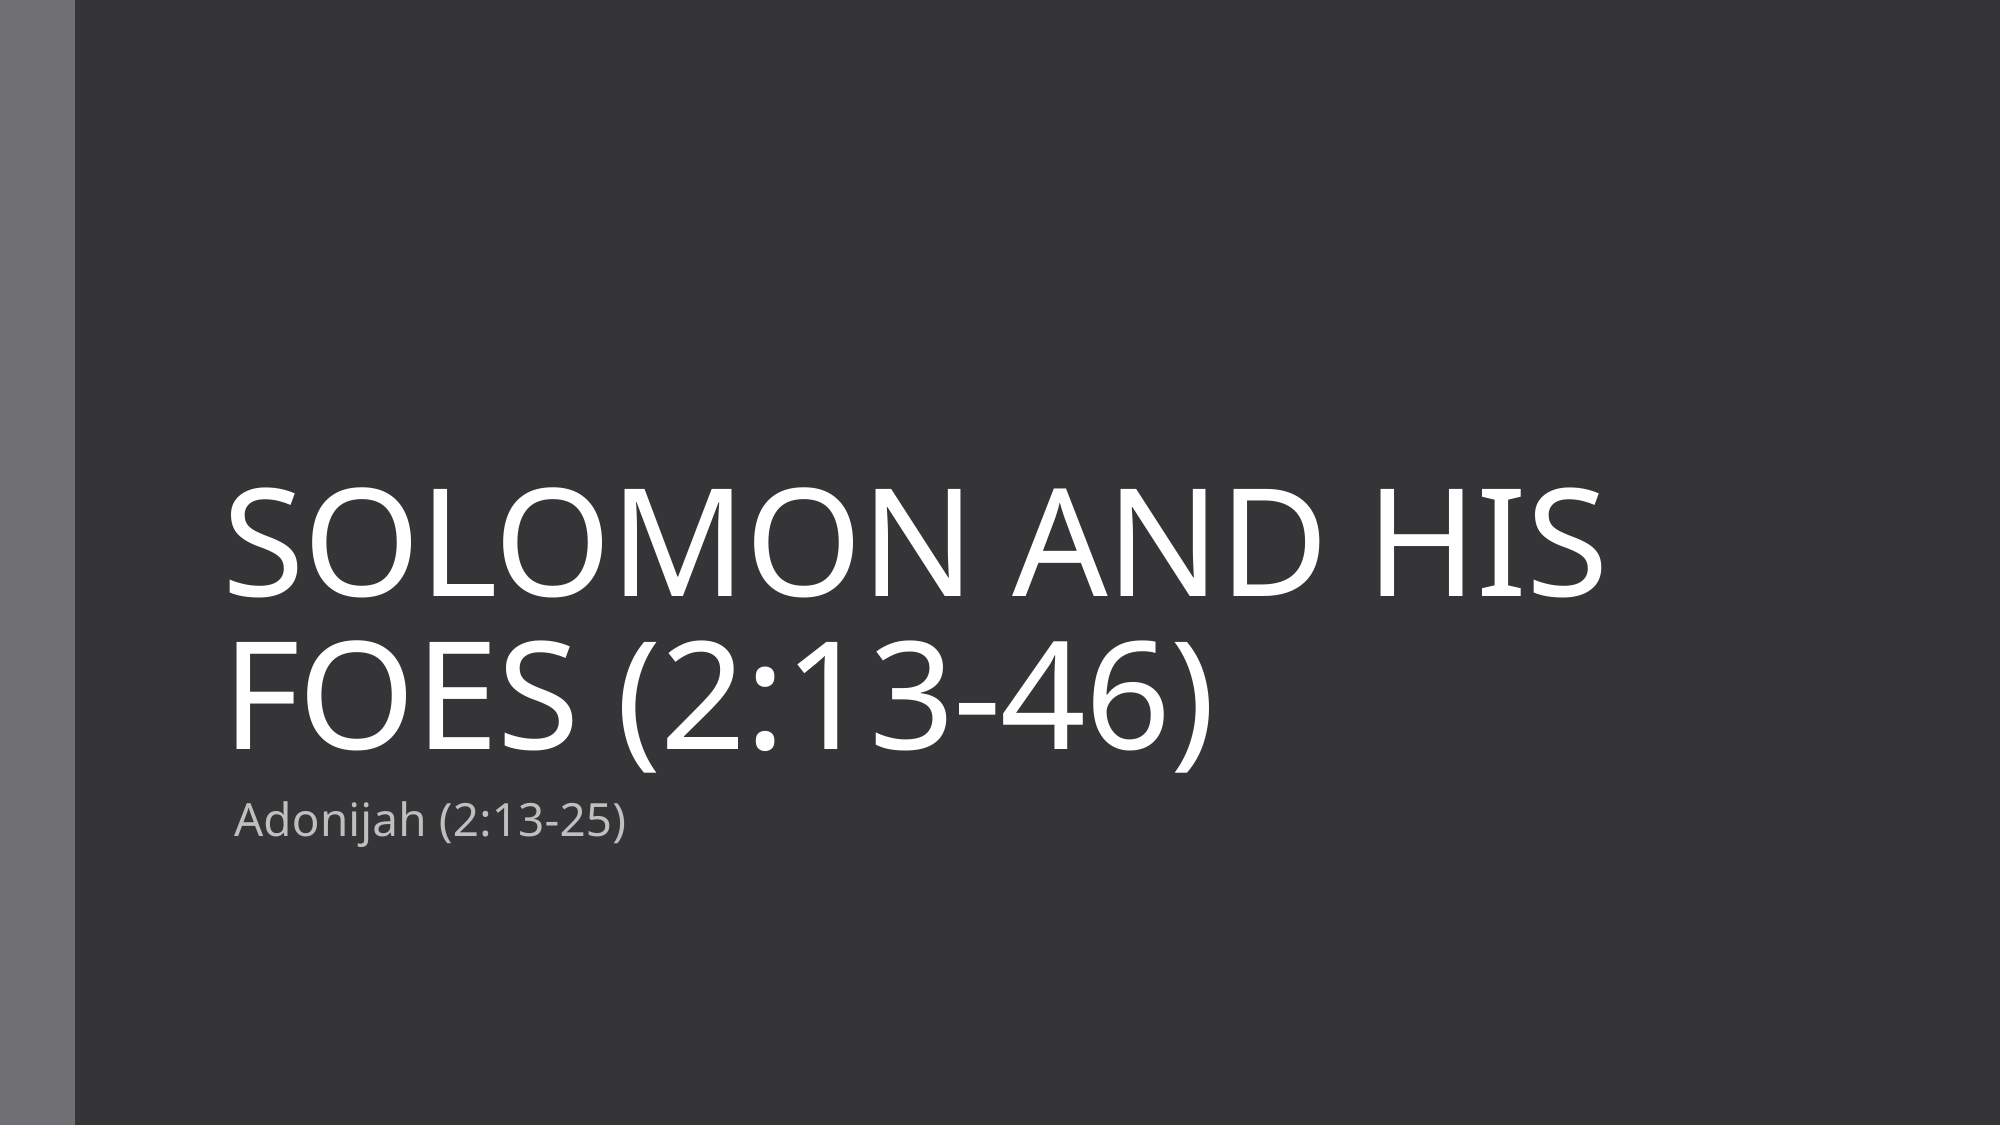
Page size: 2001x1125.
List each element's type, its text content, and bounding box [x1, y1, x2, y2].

title SOLOMON AND HIS FOES (2:13-46) [206, 124, 1752, 787]
subtitle Adonijah (2:13-25) [206, 787, 1752, 1066]
